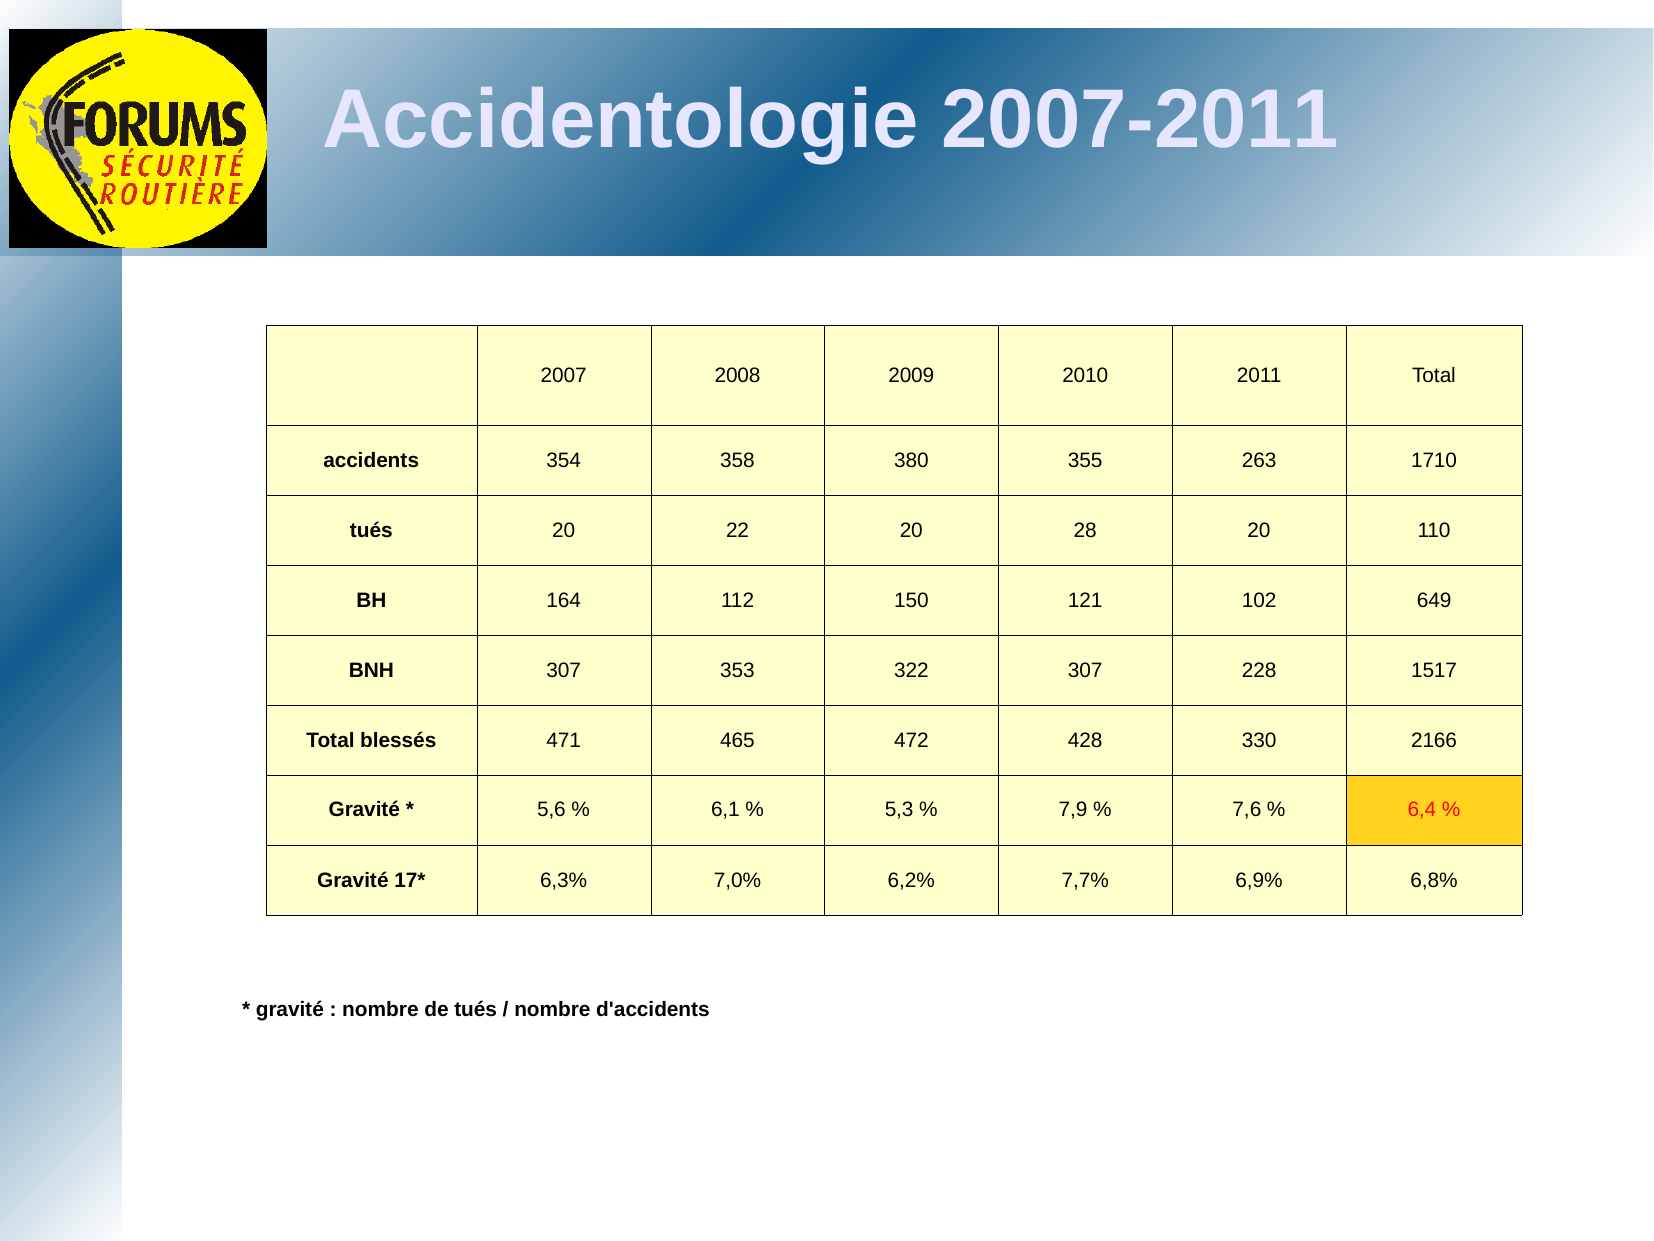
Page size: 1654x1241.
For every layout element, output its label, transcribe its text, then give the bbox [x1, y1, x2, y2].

table_cell 358 [652, 426, 824, 495]
table_cell Gravité 17* [267, 846, 477, 915]
table_header 2008 [652, 326, 824, 425]
table_cell 7,9 % [999, 776, 1172, 845]
table_cell 649 [1347, 566, 1522, 635]
table_cell 7,6 % [1173, 776, 1346, 845]
table_header 2007 [478, 326, 651, 425]
table_cell 150 [825, 566, 998, 635]
table_cell 7,0% [652, 846, 824, 915]
table_cell 355 [999, 426, 1172, 495]
table_cell 5,3 % [825, 776, 998, 845]
table_cell 164 [478, 566, 651, 635]
table_header * gravité : nombre de tués / nombre d'accidents [227, 990, 757, 1047]
table_cell 121 [999, 566, 1172, 635]
title Accidentologie 2007-2011 [267, 71, 1538, 165]
table_cell 428 [999, 706, 1172, 775]
table_cell Gravité * [267, 776, 477, 845]
table_cell 322 [825, 636, 998, 705]
table_cell 6,9% [1173, 846, 1346, 915]
table_header [267, 326, 477, 425]
table_header 2010 [999, 326, 1172, 425]
table_cell 20 [825, 496, 998, 565]
table_cell tués [267, 496, 477, 565]
table_cell accidents [267, 426, 477, 495]
table_header Total [1347, 326, 1522, 425]
table_cell 5,6 % [478, 776, 651, 845]
table_cell 6,1 % [652, 776, 824, 845]
table_cell 1517 [1347, 636, 1522, 705]
table_cell 380 [825, 426, 998, 495]
picture [9, 29, 267, 249]
table_cell 28 [999, 496, 1172, 565]
table_header 2011 [1173, 326, 1346, 425]
table_cell 354 [478, 426, 651, 495]
table_cell 20 [478, 496, 651, 565]
table_cell BNH [267, 636, 477, 705]
table_cell 6,3% [478, 846, 651, 915]
table_cell 465 [652, 706, 824, 775]
table_cell 471 [478, 706, 651, 775]
table_cell 353 [652, 636, 824, 705]
table_cell 307 [999, 636, 1172, 705]
table_header 2009 [825, 326, 998, 425]
table_cell 1710 [1347, 426, 1522, 495]
table_cell 22 [652, 496, 824, 565]
table_cell 228 [1173, 636, 1346, 705]
table_cell 263 [1173, 426, 1346, 495]
table_cell BH [267, 566, 477, 635]
table_cell 6,4 % [1347, 776, 1522, 845]
table_cell 330 [1173, 706, 1346, 775]
table_cell 20 [1173, 496, 1346, 565]
table_cell 112 [652, 566, 824, 635]
table_cell Total blessés [267, 706, 477, 775]
table_cell 110 [1347, 496, 1522, 565]
table_cell 2166 [1347, 706, 1522, 775]
table_cell 102 [1173, 566, 1346, 635]
table_cell 7,7% [999, 846, 1172, 915]
table_cell 307 [478, 636, 651, 705]
table_cell 472 [825, 706, 998, 775]
table_cell 6,2% [825, 846, 998, 915]
table_cell 6,8% [1347, 846, 1522, 915]
